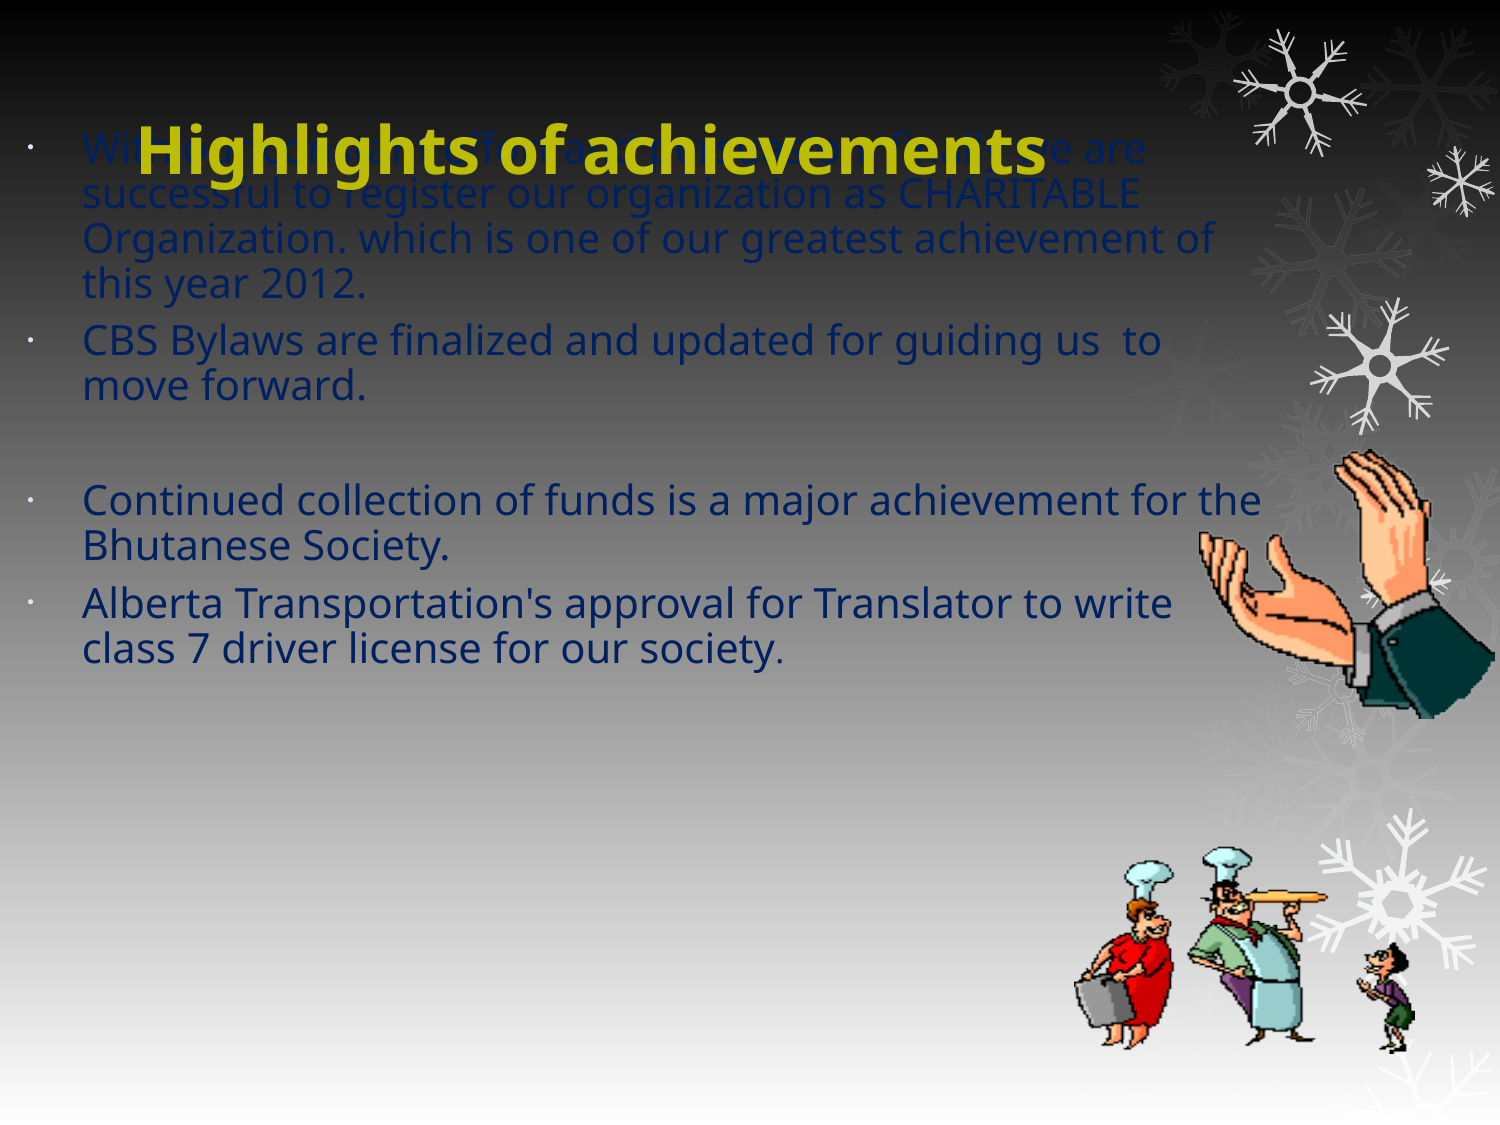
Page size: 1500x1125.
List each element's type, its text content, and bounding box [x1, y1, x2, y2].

text_box Highlights of achievements [120, 99, 1064, 195]
list With our constant effort and persuasion, finally we are successful to register our organization as CHARITABLE Organization. which is one of our greatest achievement of this year 2012. CBS Bylaws are finalized and updated for guiding us to move forward. Continued collection of funds is a major achievement for the Bhutanese Society. Alberta Transportation's approval for Translator to write class 7 driver license for our society. [12, 119, 1282, 1049]
picture [1199, 449, 1495, 719]
picture [1074, 837, 1415, 1054]
